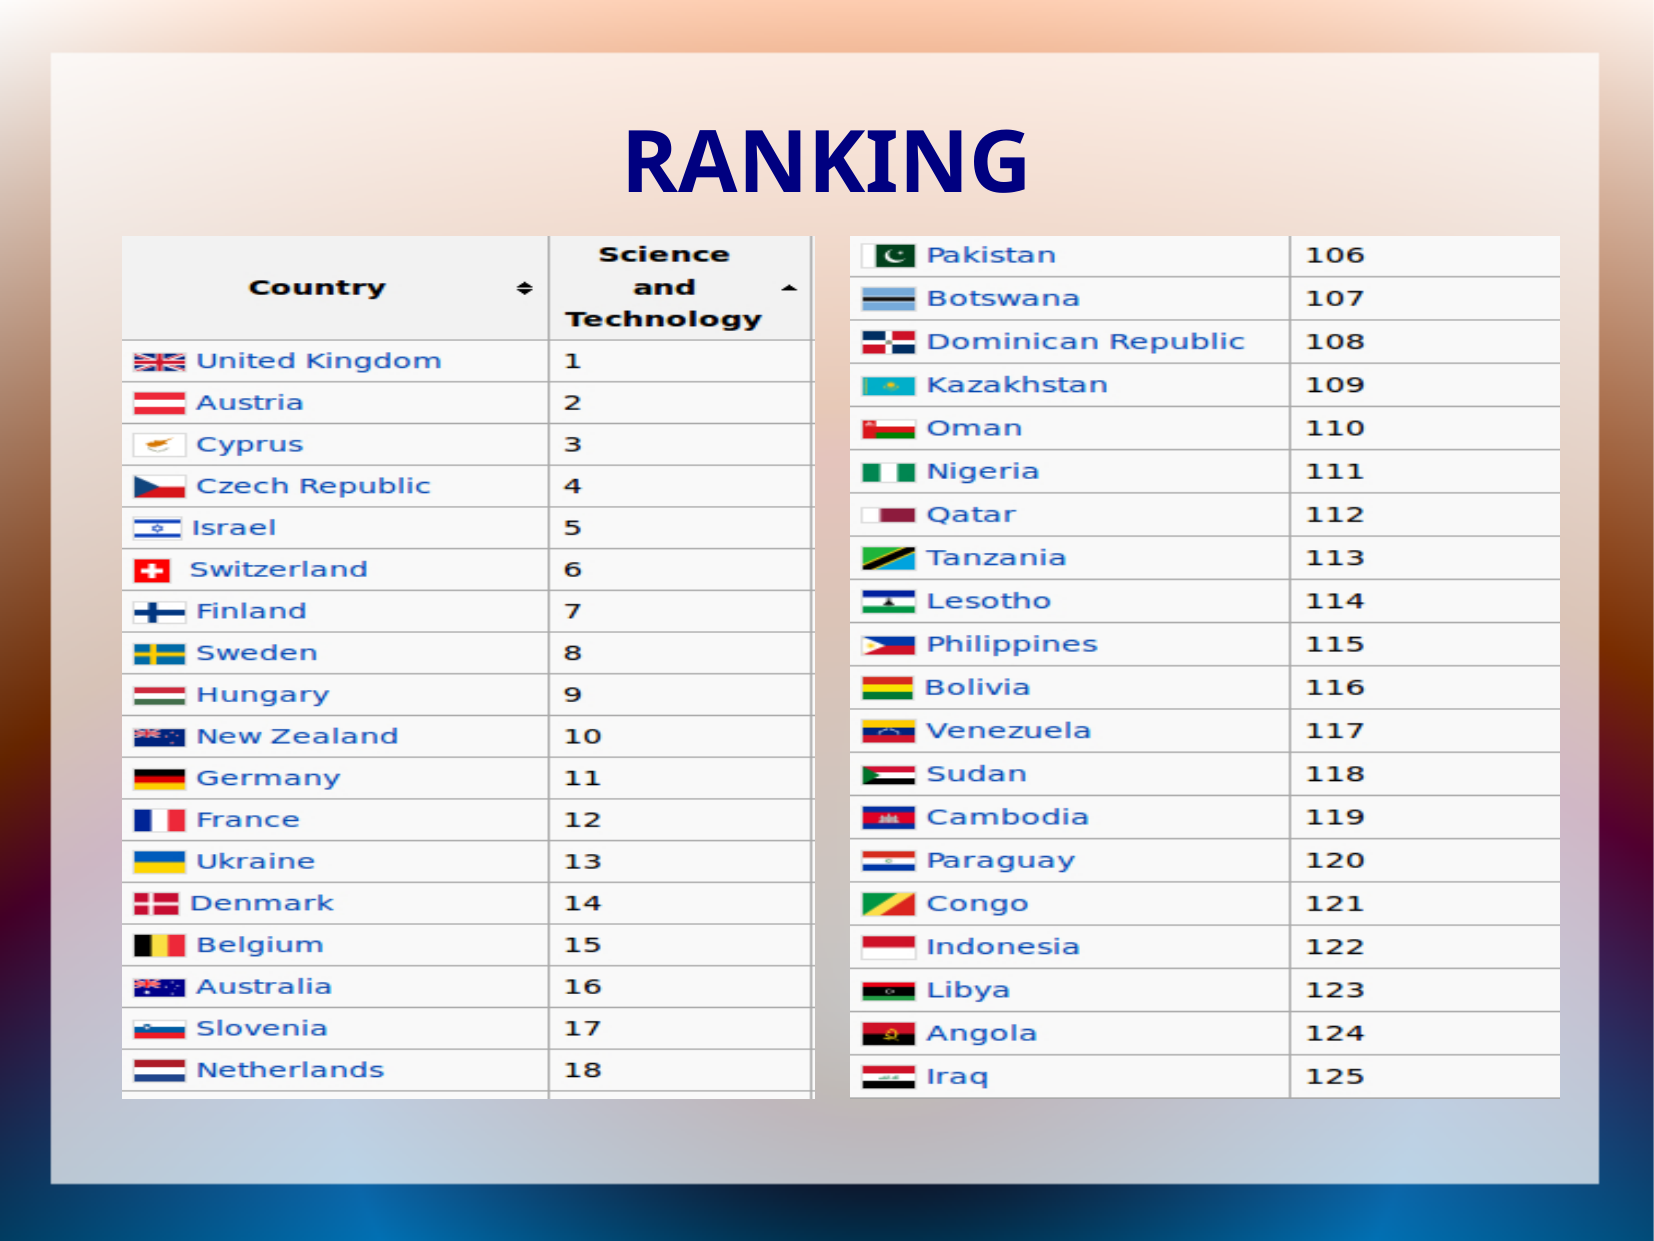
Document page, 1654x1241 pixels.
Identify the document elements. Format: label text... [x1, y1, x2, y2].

picture [0, 0, 1654, 1241]
title RANKING [82, 55, 1571, 263]
